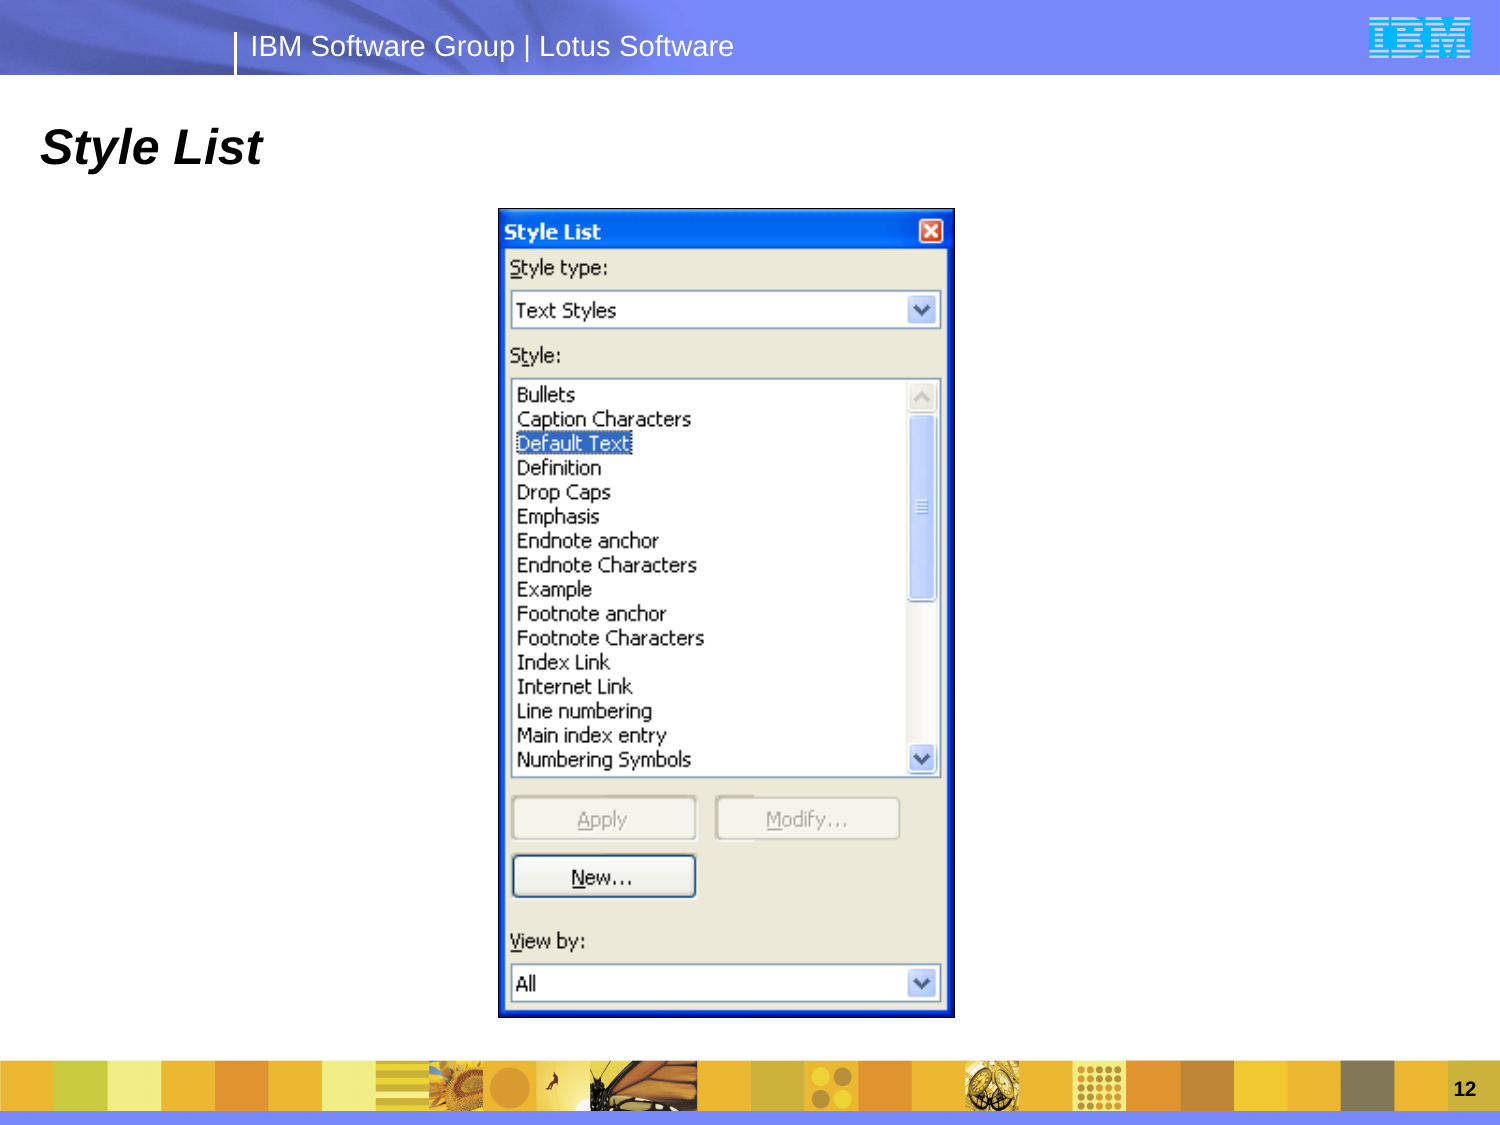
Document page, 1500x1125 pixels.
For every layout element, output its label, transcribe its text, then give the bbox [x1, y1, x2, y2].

picture [0, 0, 1500, 75]
title Style List [25, 114, 1378, 197]
picture [0, 1060, 1500, 1111]
picture [498, 208, 955, 1018]
